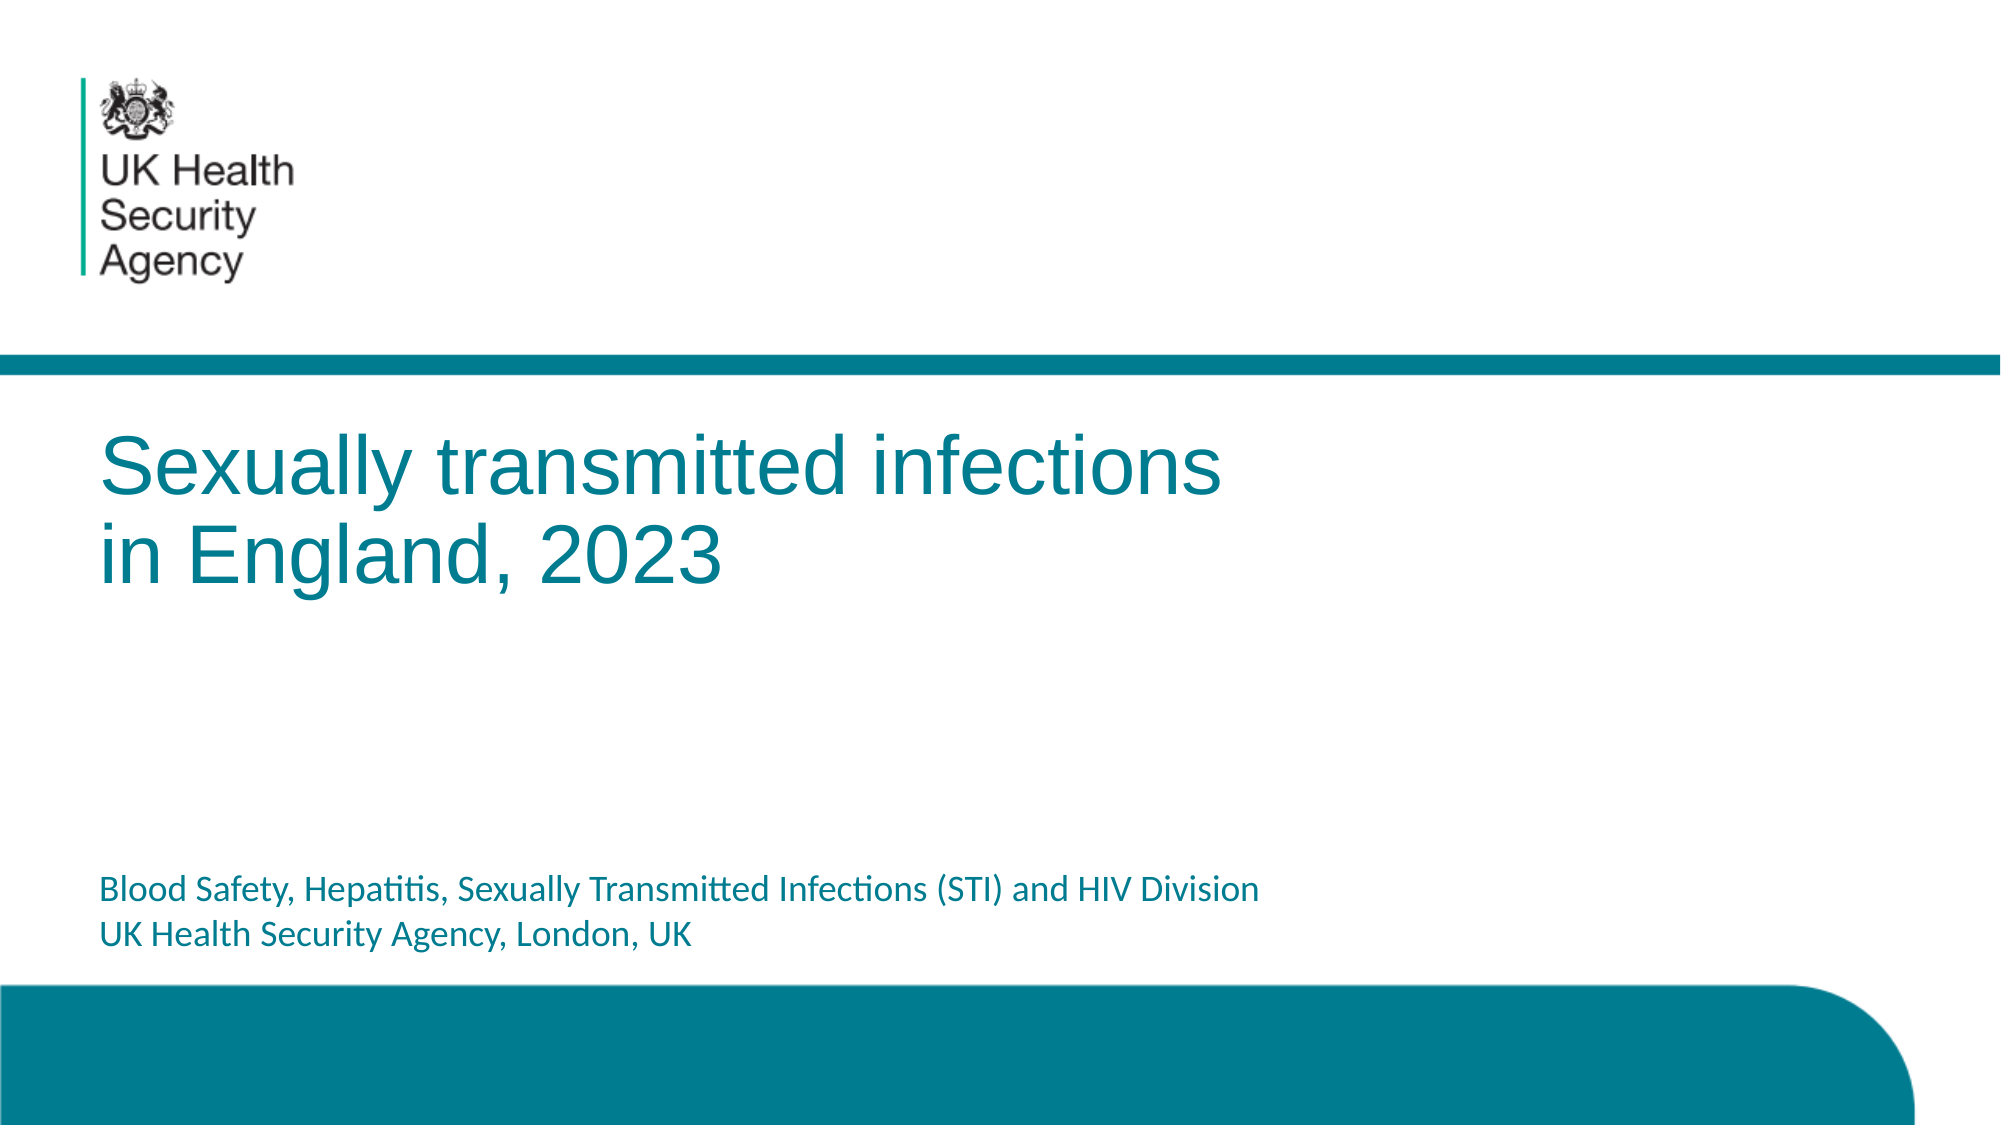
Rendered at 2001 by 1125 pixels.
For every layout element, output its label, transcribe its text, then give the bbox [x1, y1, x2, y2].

title Sexually transmitted infections in England, 2023 [84, 414, 1804, 807]
text_box Blood Safety, Hepatitis, Sexually Transmitted Infections (STI) and HIV Division UK Health Security Agency, London, UK [84, 856, 1548, 963]
